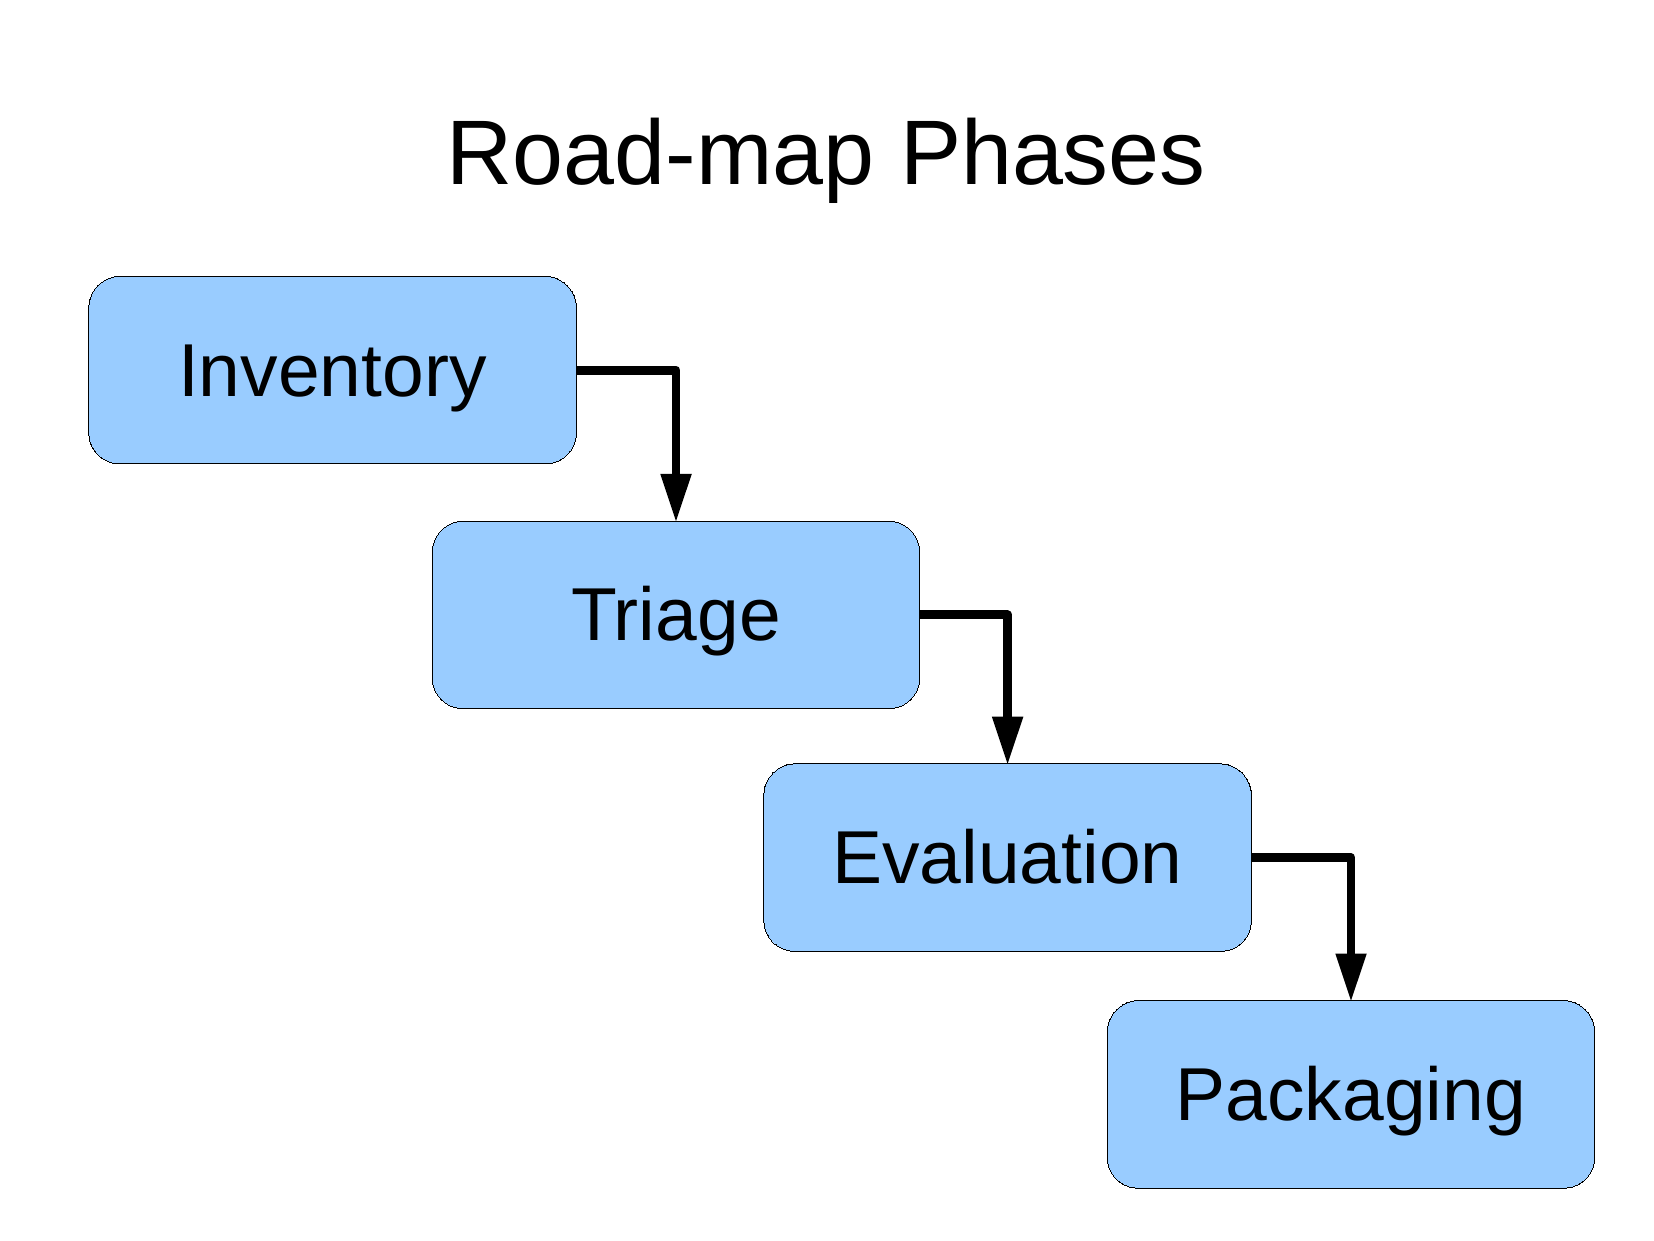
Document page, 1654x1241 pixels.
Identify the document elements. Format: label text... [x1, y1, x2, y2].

text_box Triage [432, 521, 920, 709]
text_box Packaging [1107, 1000, 1595, 1189]
text_box Evaluation [763, 763, 1252, 952]
title Road-map Phases [82, 49, 1571, 257]
text_box Inventory [88, 276, 577, 464]
